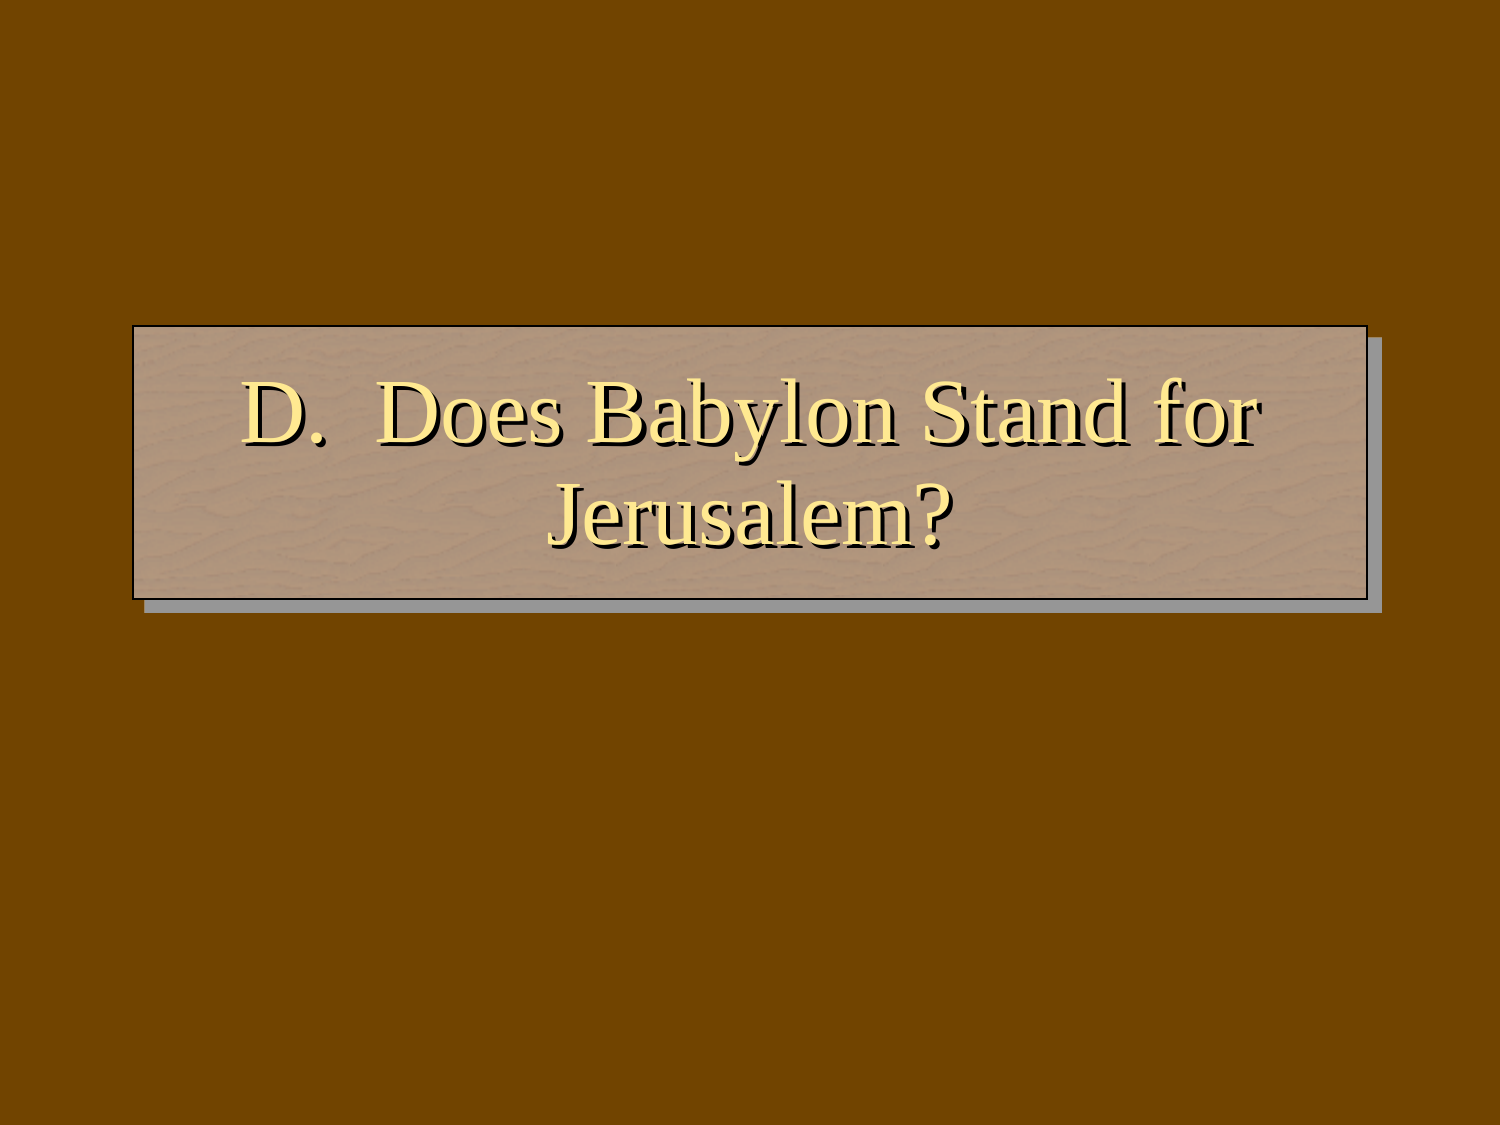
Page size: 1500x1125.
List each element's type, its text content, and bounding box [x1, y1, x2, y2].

title D. Does Babylon Stand for Jerusalem? [150, 337, 1351, 588]
picture [134, 327, 1366, 598]
